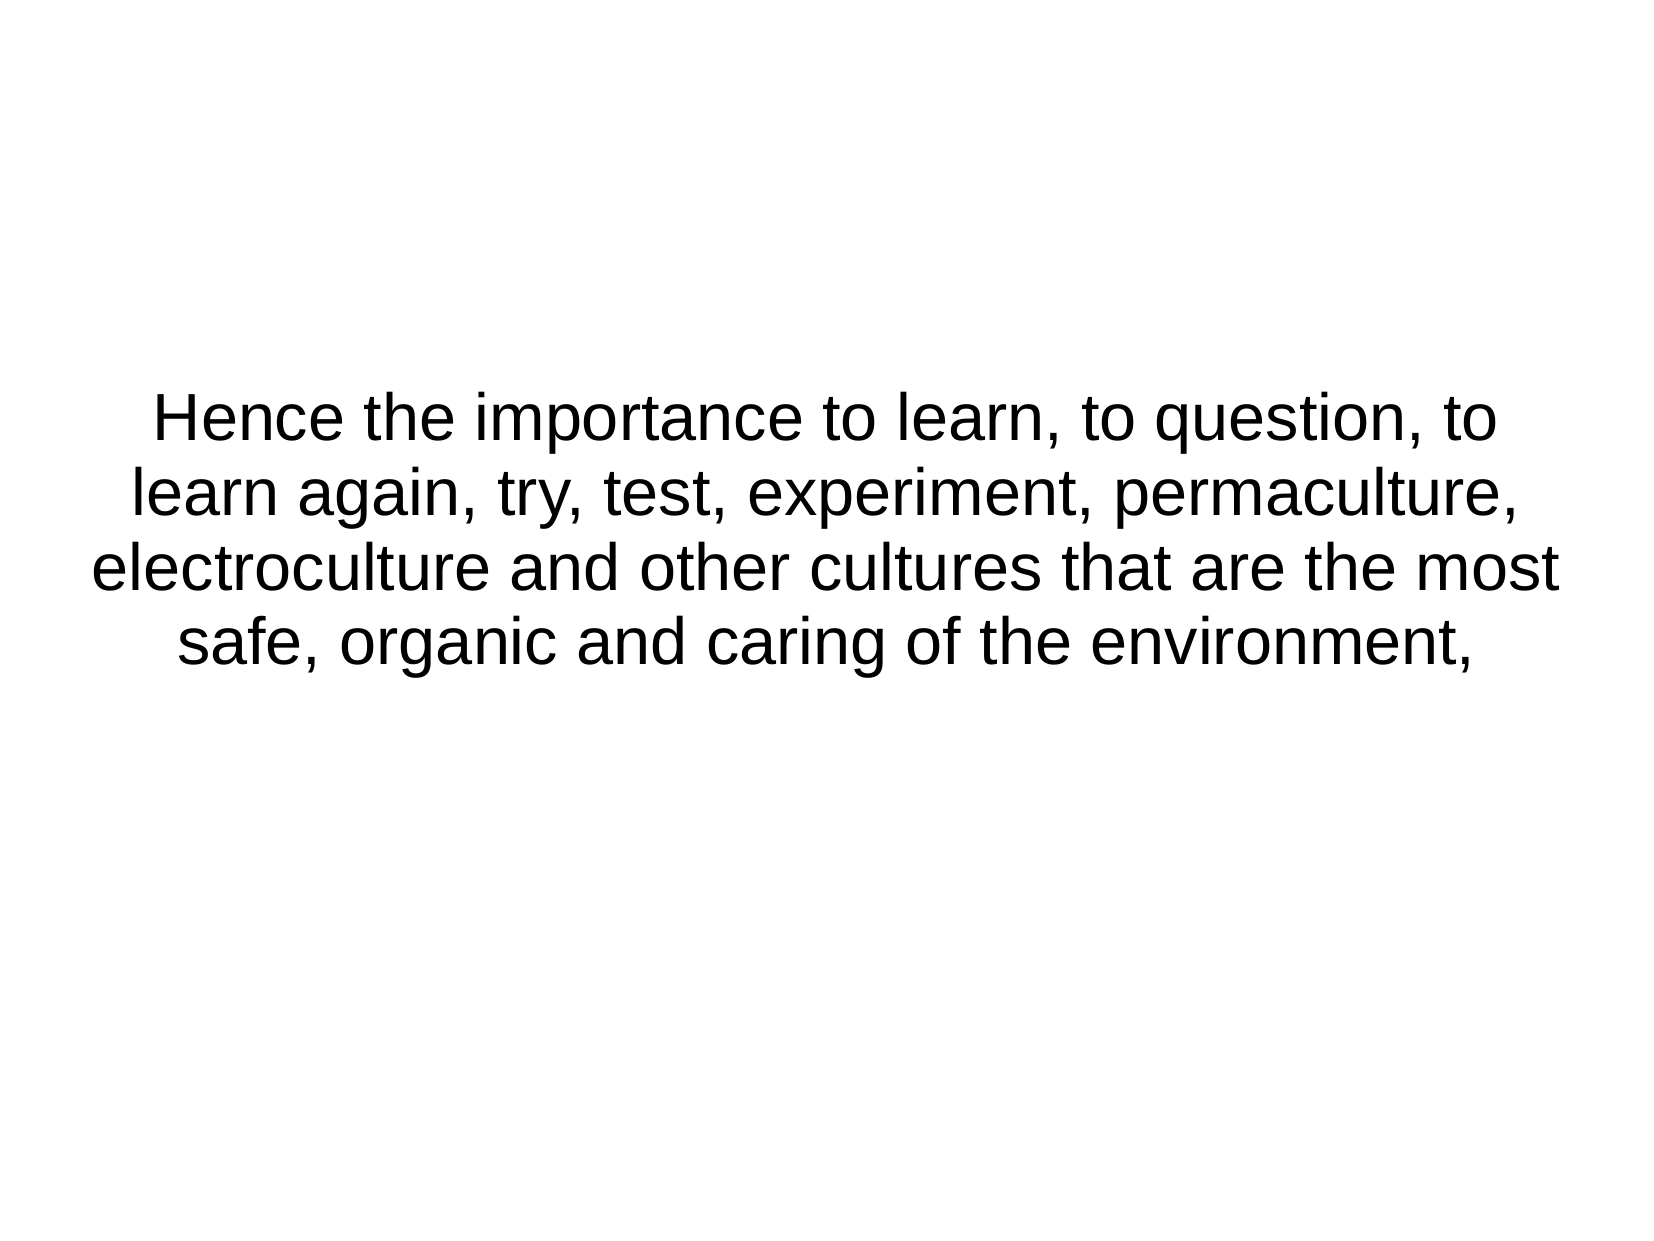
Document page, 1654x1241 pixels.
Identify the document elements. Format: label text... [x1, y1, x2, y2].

subtitle Hence the importance to learn, to question, to learn again, try, test, experiment, permaculture, electroculture and other cultures that are the most safe, organic and caring of the environment, [82, 49, 1571, 1010]
